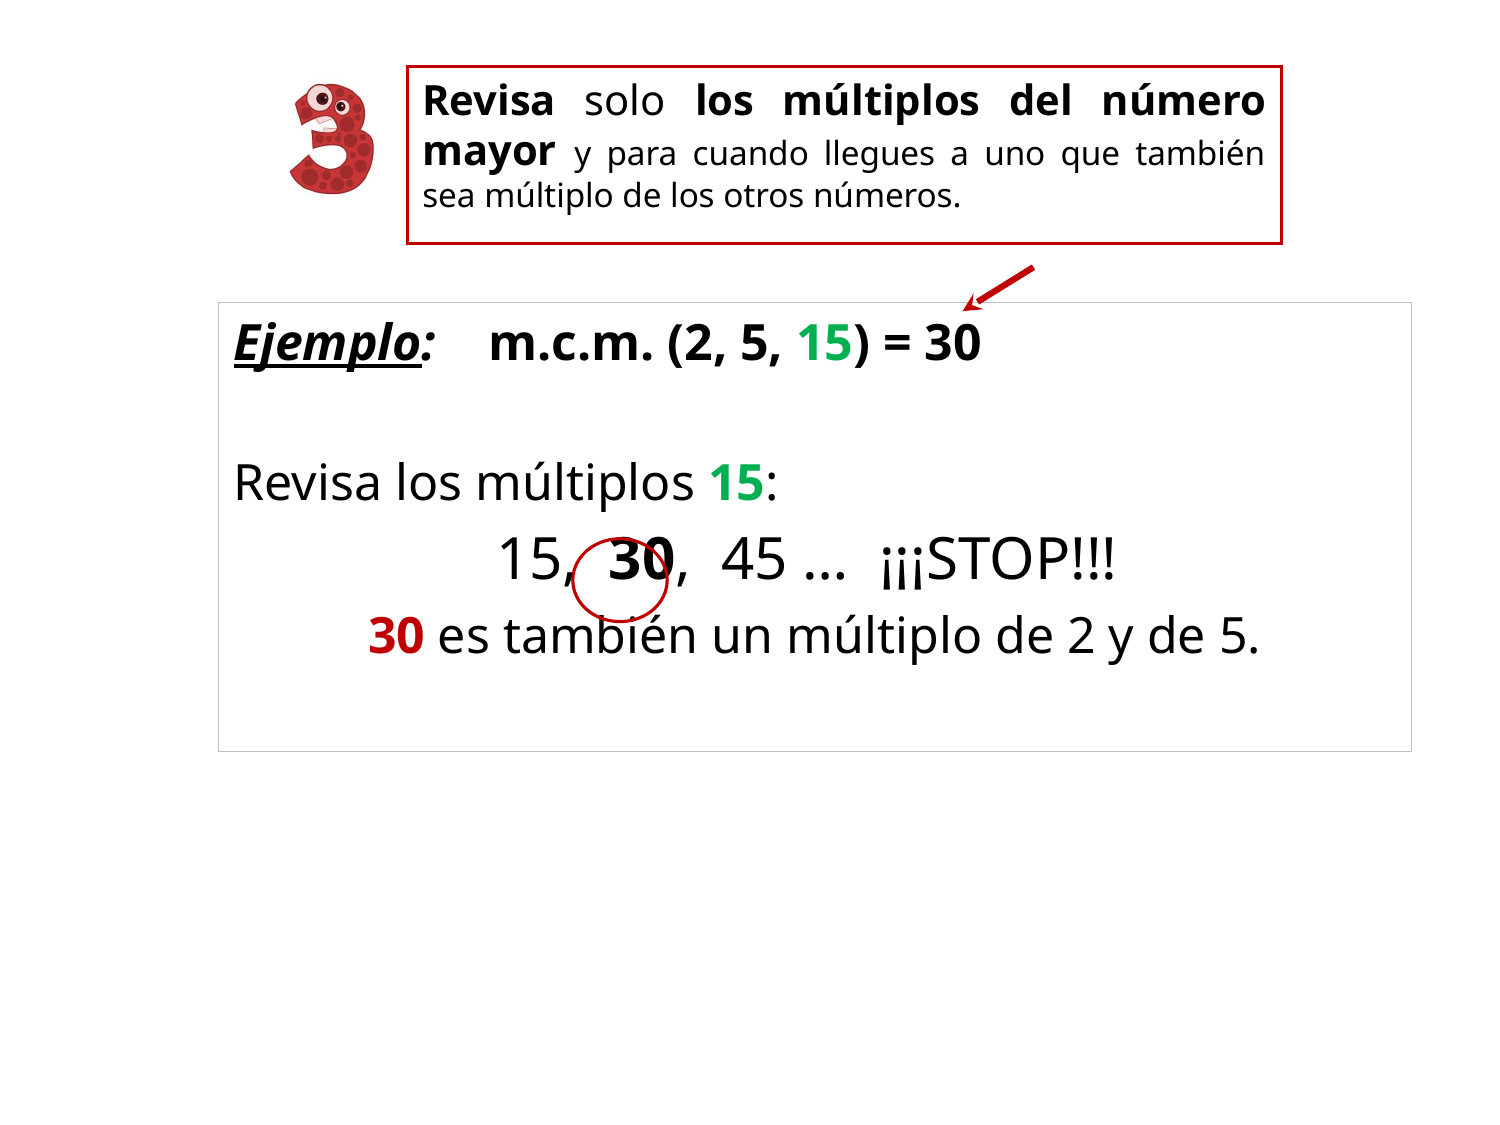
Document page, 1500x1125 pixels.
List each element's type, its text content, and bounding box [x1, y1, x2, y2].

text_box Ejemplo: m.c.m. (2, 5, 15) = 30 Revisa los múltiplos 15: 15, 30, 45 … ¡¡¡STOP!!! 30 es también un múltiplo de 2 y de 5. [218, 302, 1412, 752]
text_box Revisa solo los múltiplos del número mayor y para cuando llegues a uno que también sea múltiplo de los otros números. [407, 66, 1282, 244]
picture [289, 78, 380, 209]
